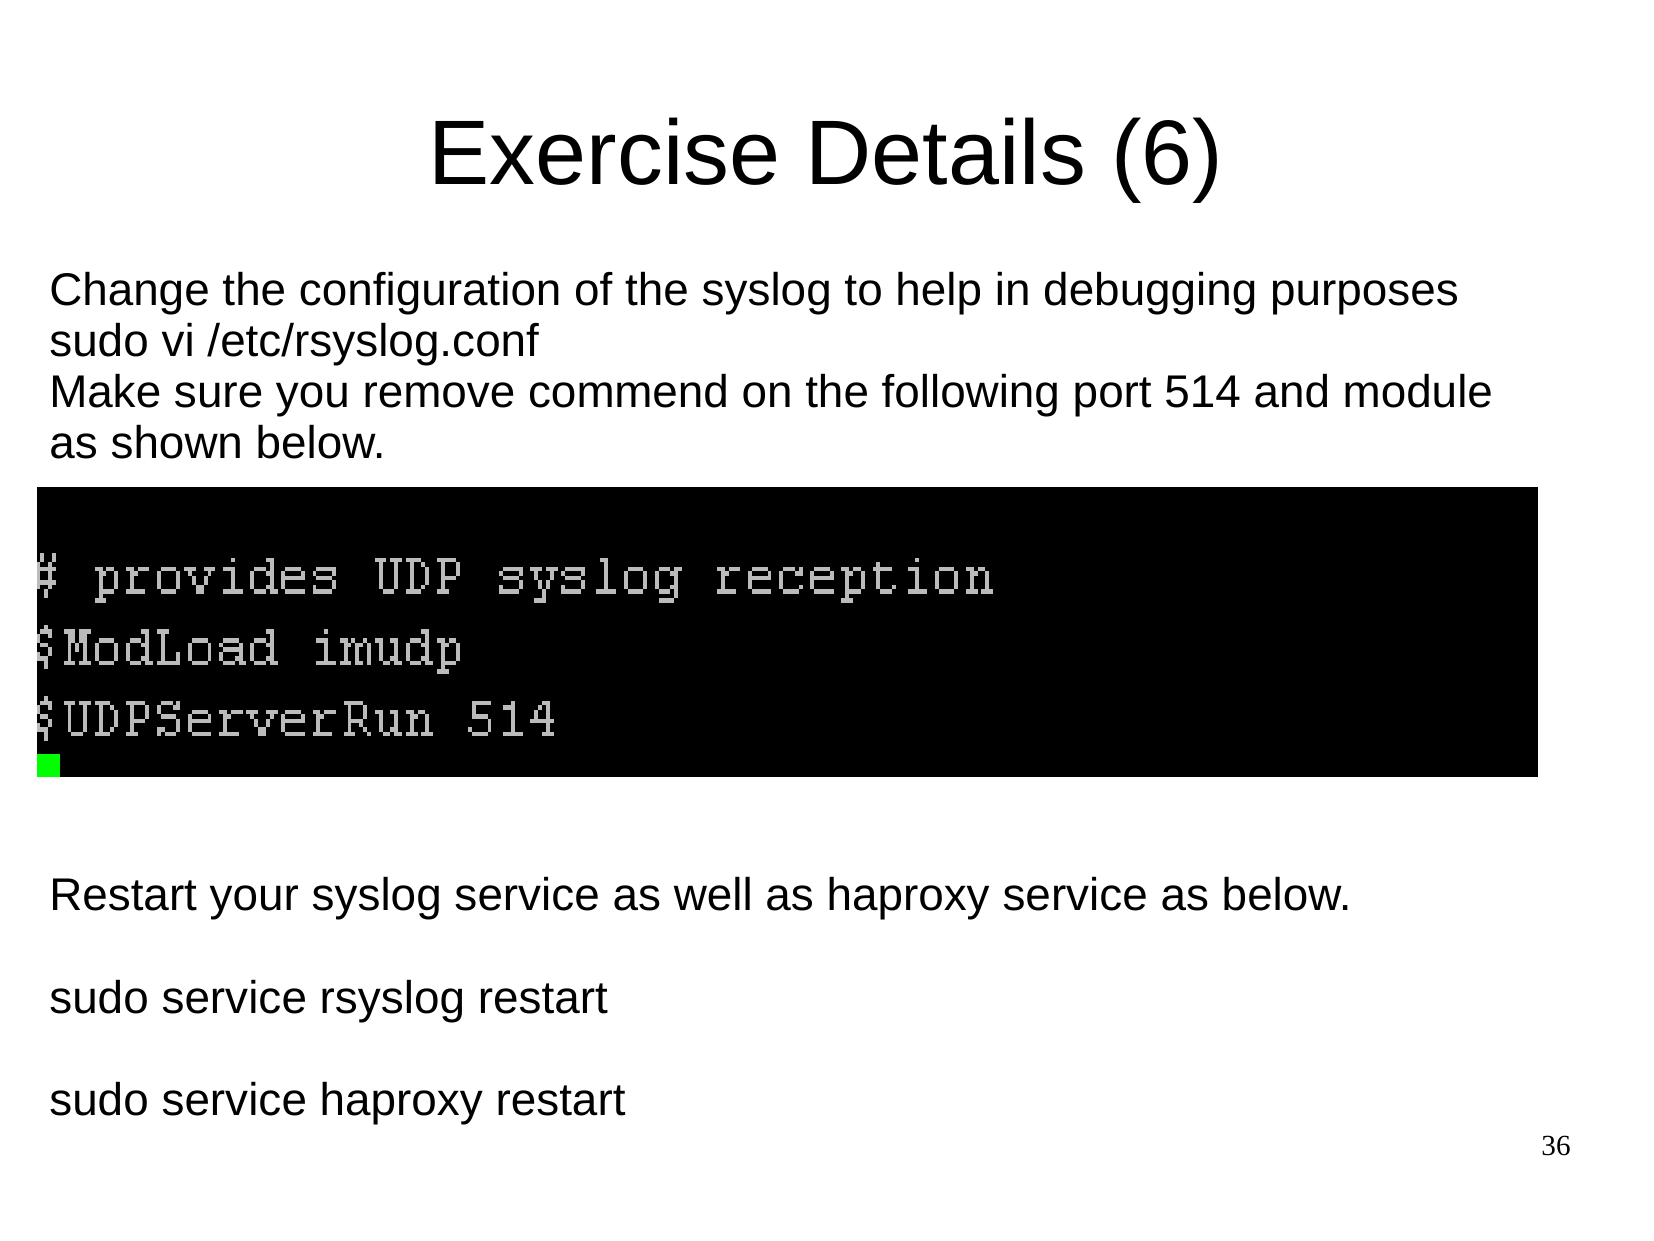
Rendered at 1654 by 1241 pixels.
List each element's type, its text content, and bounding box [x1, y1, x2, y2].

title Restart your syslog service as well as haproxy service as below. sudo service rsyslog restart sudo service haproxy restart [49, 869, 1538, 1126]
picture [37, 487, 1538, 777]
title Change the configuration of the syslog to help in debugging purposes sudo vi /etc/rsyslog.conf Make sure you remove commend on the following port 514 and module as shown below. [49, 262, 1538, 470]
title Exercise Details (6) [82, 49, 1571, 257]
